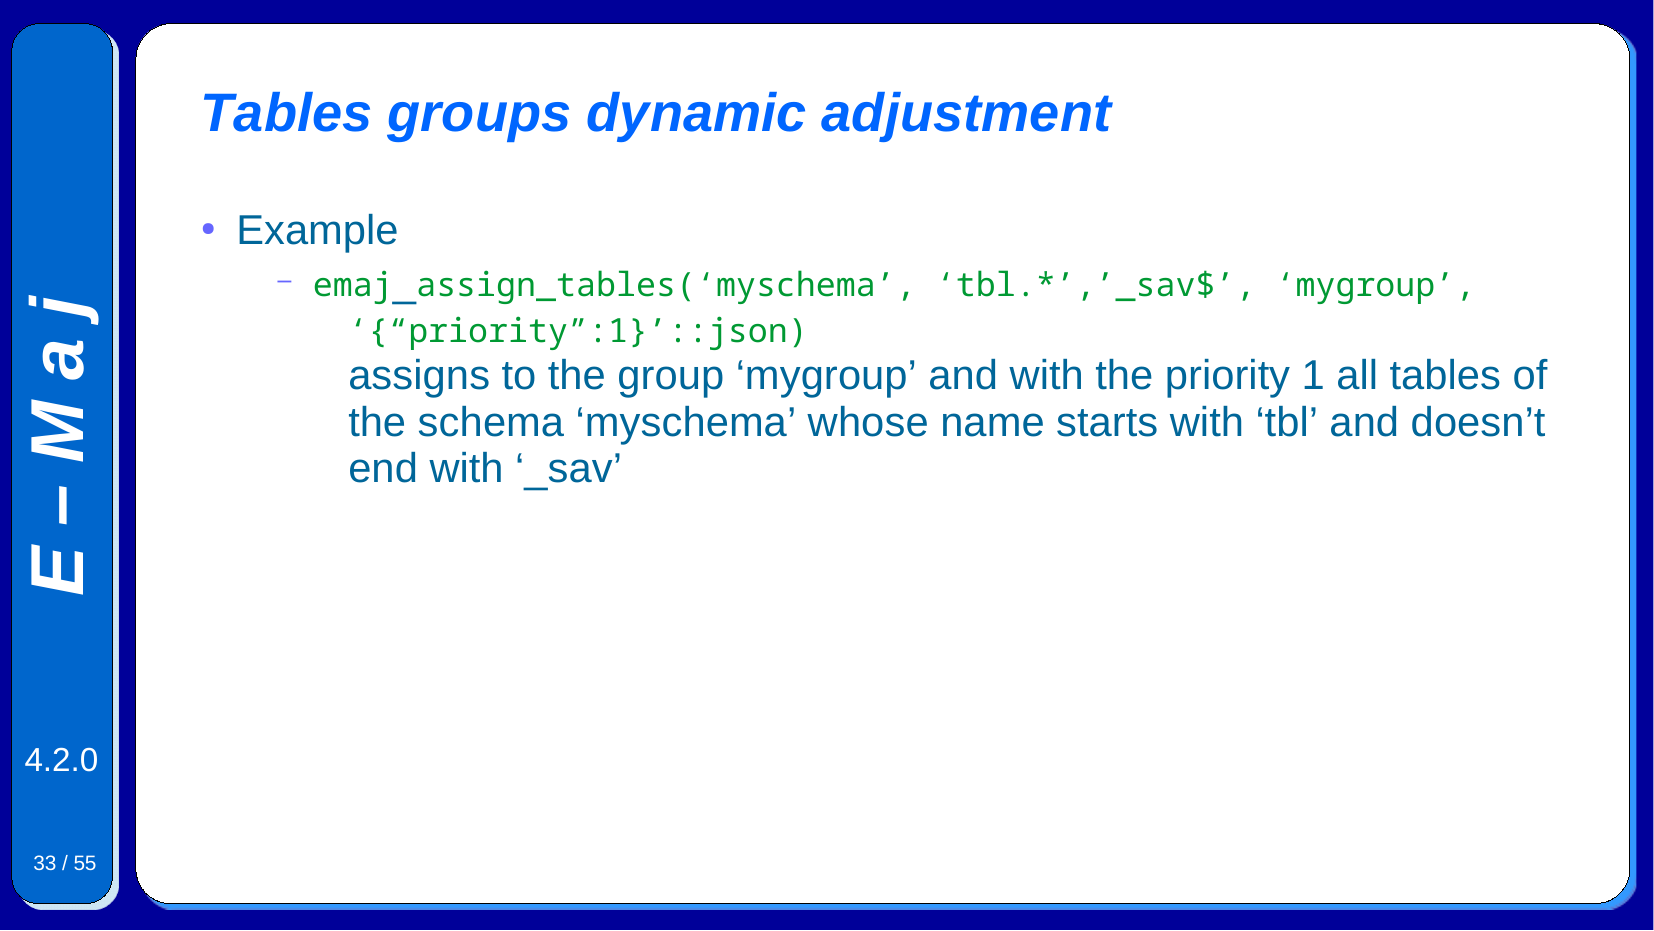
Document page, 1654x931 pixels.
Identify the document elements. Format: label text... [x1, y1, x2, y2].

list Example emaj_assign_tables(‘myschema’, ‘tbl.*’,’_sav$’, ‘mygroup’, ‘{“priority”:1}’::json) assigns to the group ‘mygroup’ and with the priority 1 all tables of the schema ‘myschema’ whose name starts with ‘tbl’ and doesn’t end with ‘_sav’ [177, 206, 1587, 829]
title Tables groups dynamic adjustment [200, 34, 1575, 191]
